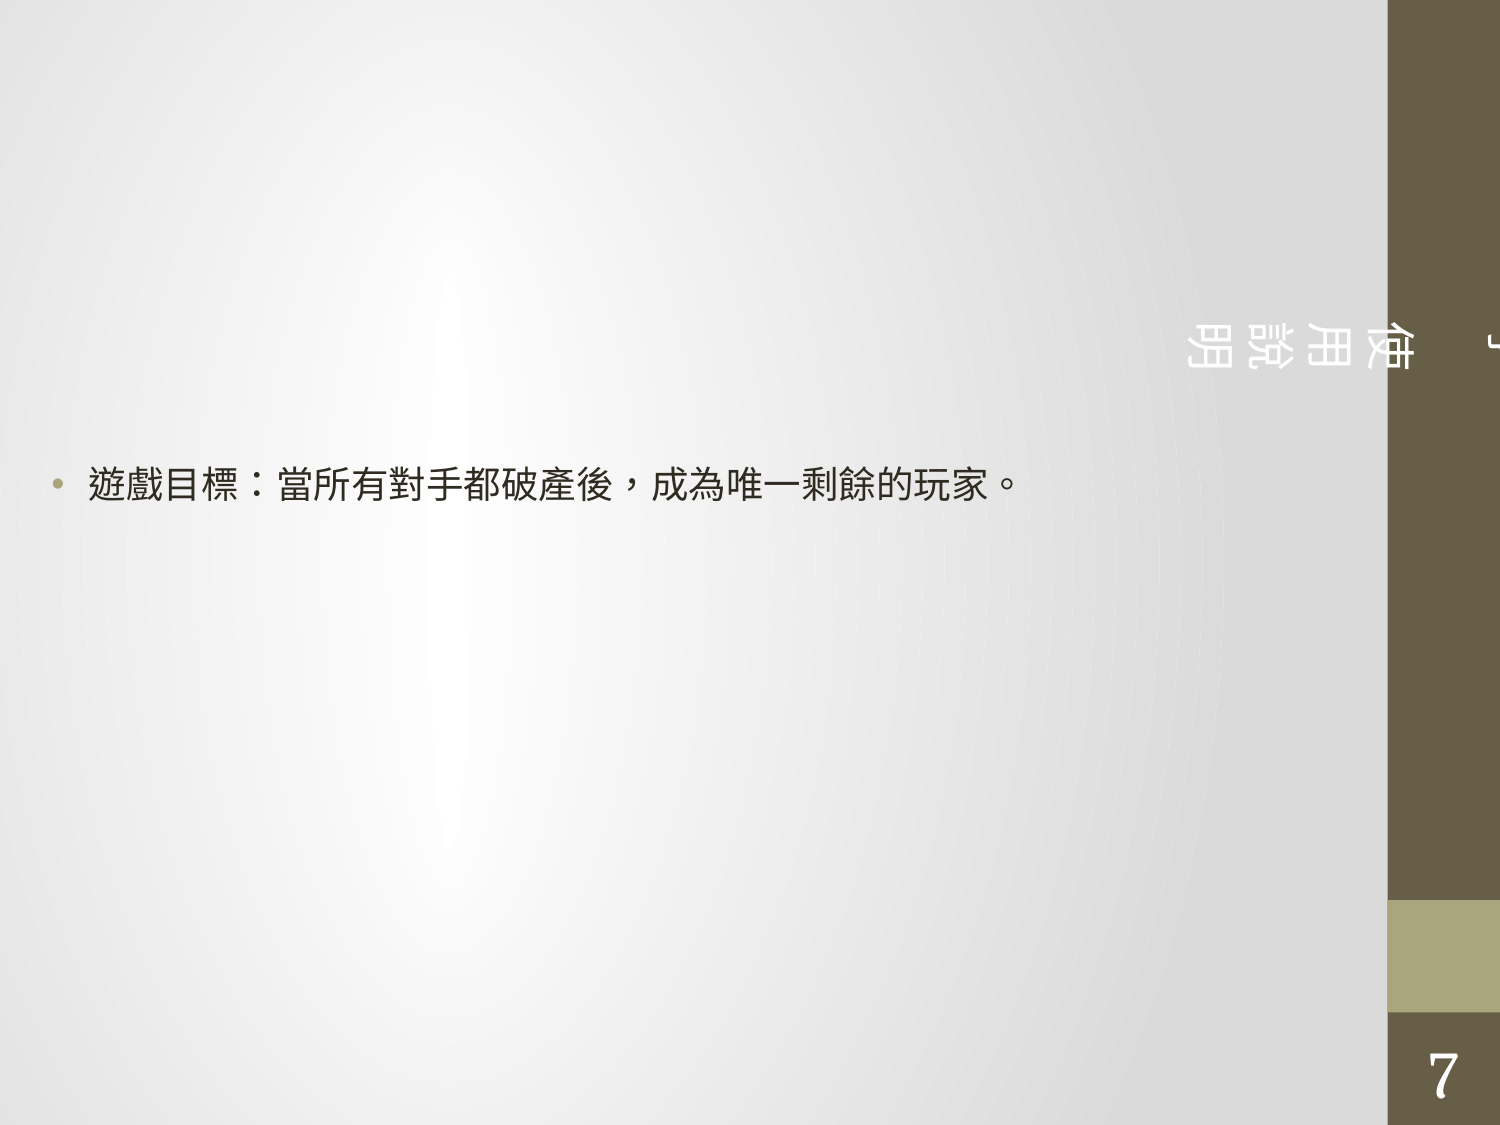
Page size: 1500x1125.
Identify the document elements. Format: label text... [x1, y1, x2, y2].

list 遊戲目標：當所有對手都破產後，成為唯一剩餘的玩家。 [17, 62, 1365, 905]
text_box 7 [1387, 1023, 1500, 1119]
text_box 地產大亨 使用說明 [1392, 0, 1484, 705]
